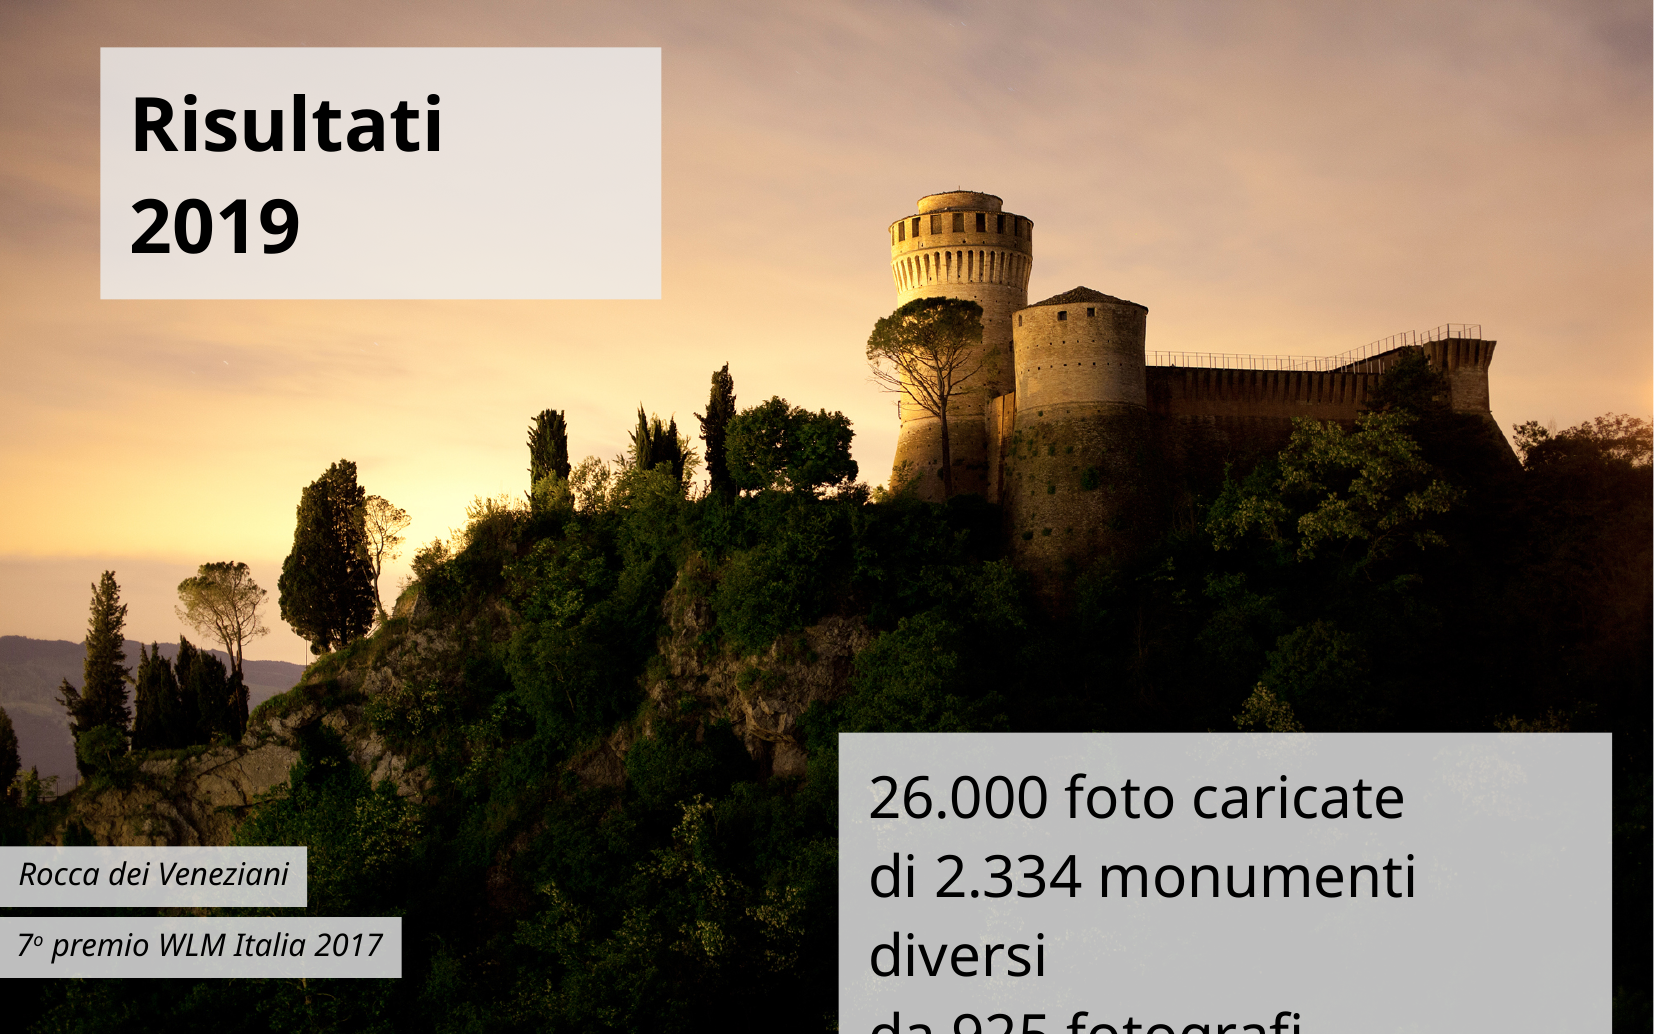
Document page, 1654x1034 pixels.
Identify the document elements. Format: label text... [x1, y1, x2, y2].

text_box Risultati 2019 [100, 47, 662, 180]
text_box Rocca dei Veneziani [0, 849, 308, 904]
text_box 26.000 foto caricate di 2.334 monumenti diversi da 925 fotografi [838, 732, 1613, 976]
text_box 7o premio WLM Italia 2017 [0, 920, 402, 975]
picture [0, 0, 1654, 1034]
